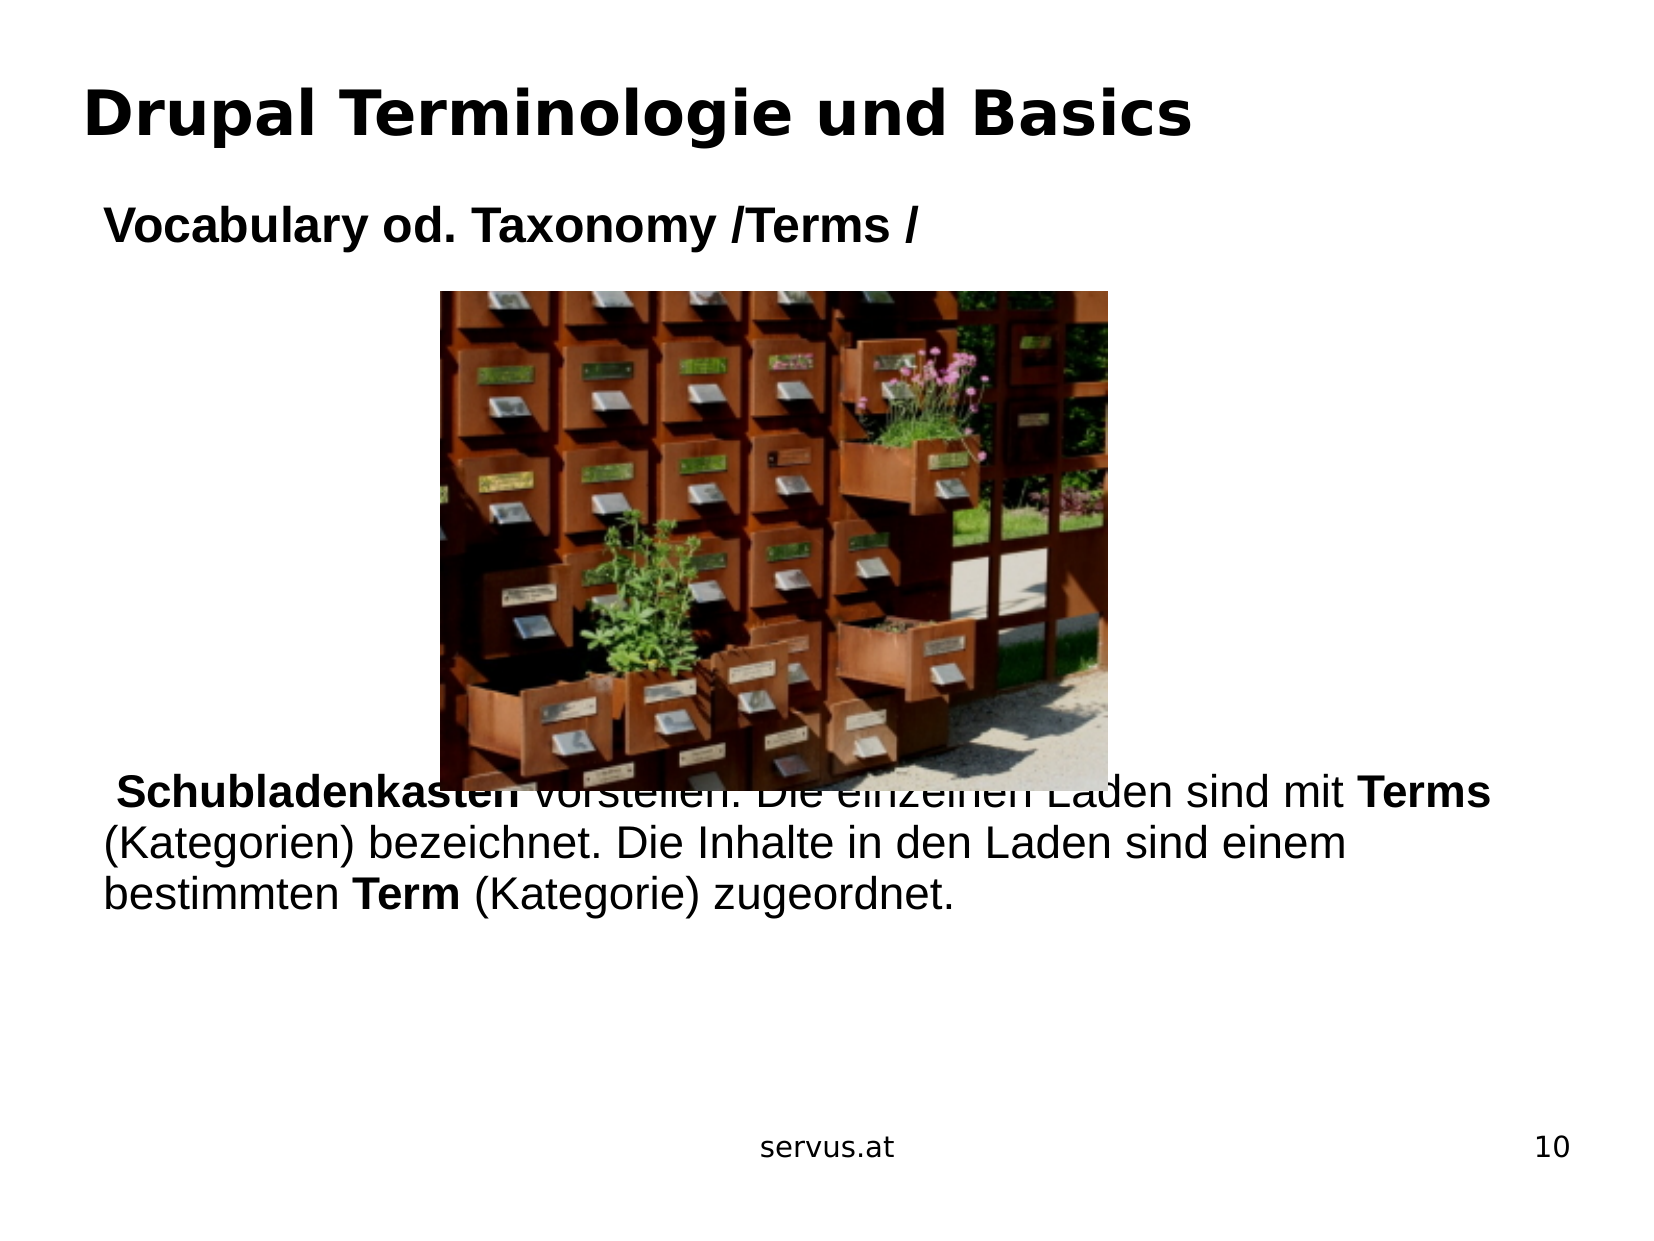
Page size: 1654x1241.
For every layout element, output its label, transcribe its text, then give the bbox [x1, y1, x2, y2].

picture [440, 291, 1108, 792]
title Drupal Terminologie und Basics [82, 49, 1571, 178]
text_box Vocabulary od. Taxonomy /Terms / Schubladenkasten vorstellen. Die einzelnen Laden sind mit Terms (Kategorien) bezeichnet. Die Inhalte in den Laden sind einem bestimmten Term (Kategorie) zugeordnet. [88, 190, 1565, 1241]
